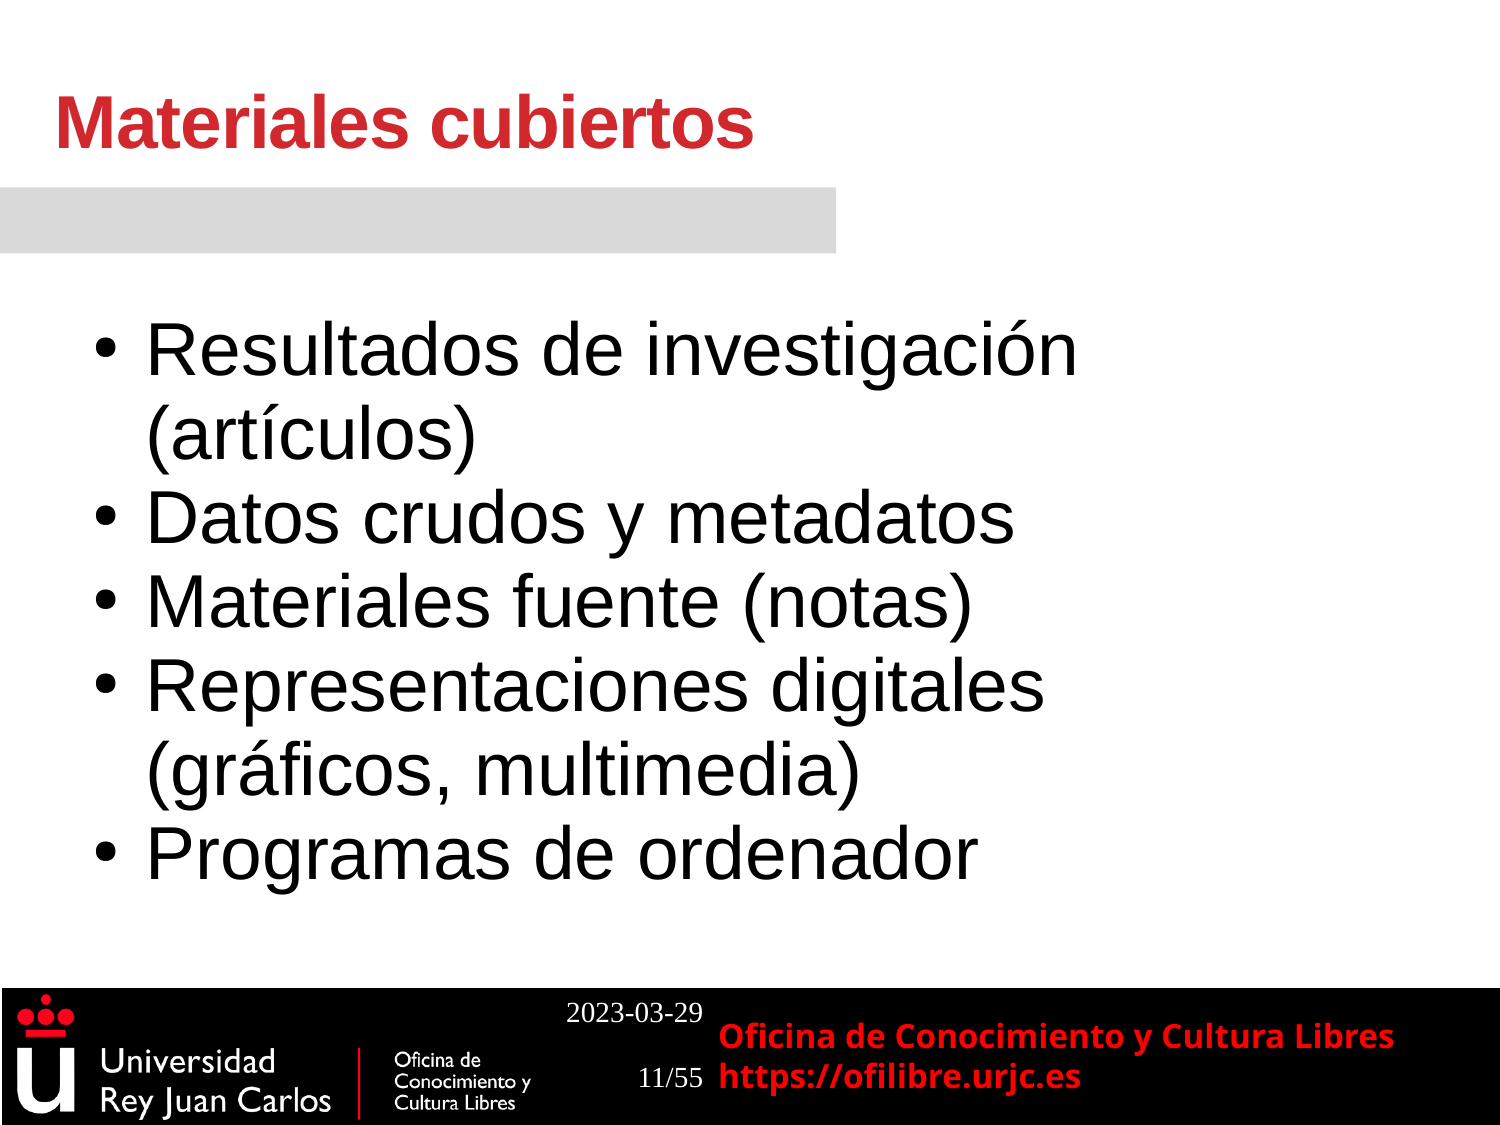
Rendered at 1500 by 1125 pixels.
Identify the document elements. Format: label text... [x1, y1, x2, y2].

title [75, 7, 1425, 196]
text_box Resultados de investigación (artículos) Datos crudos y metadatos Materiales fuente (notas) Representaciones digitales (gráficos, multimedia) Programas de ordenador [60, 299, 1254, 903]
text_box Materiales cubiertos [39, 24, 1366, 172]
picture [17, 994, 531, 1120]
